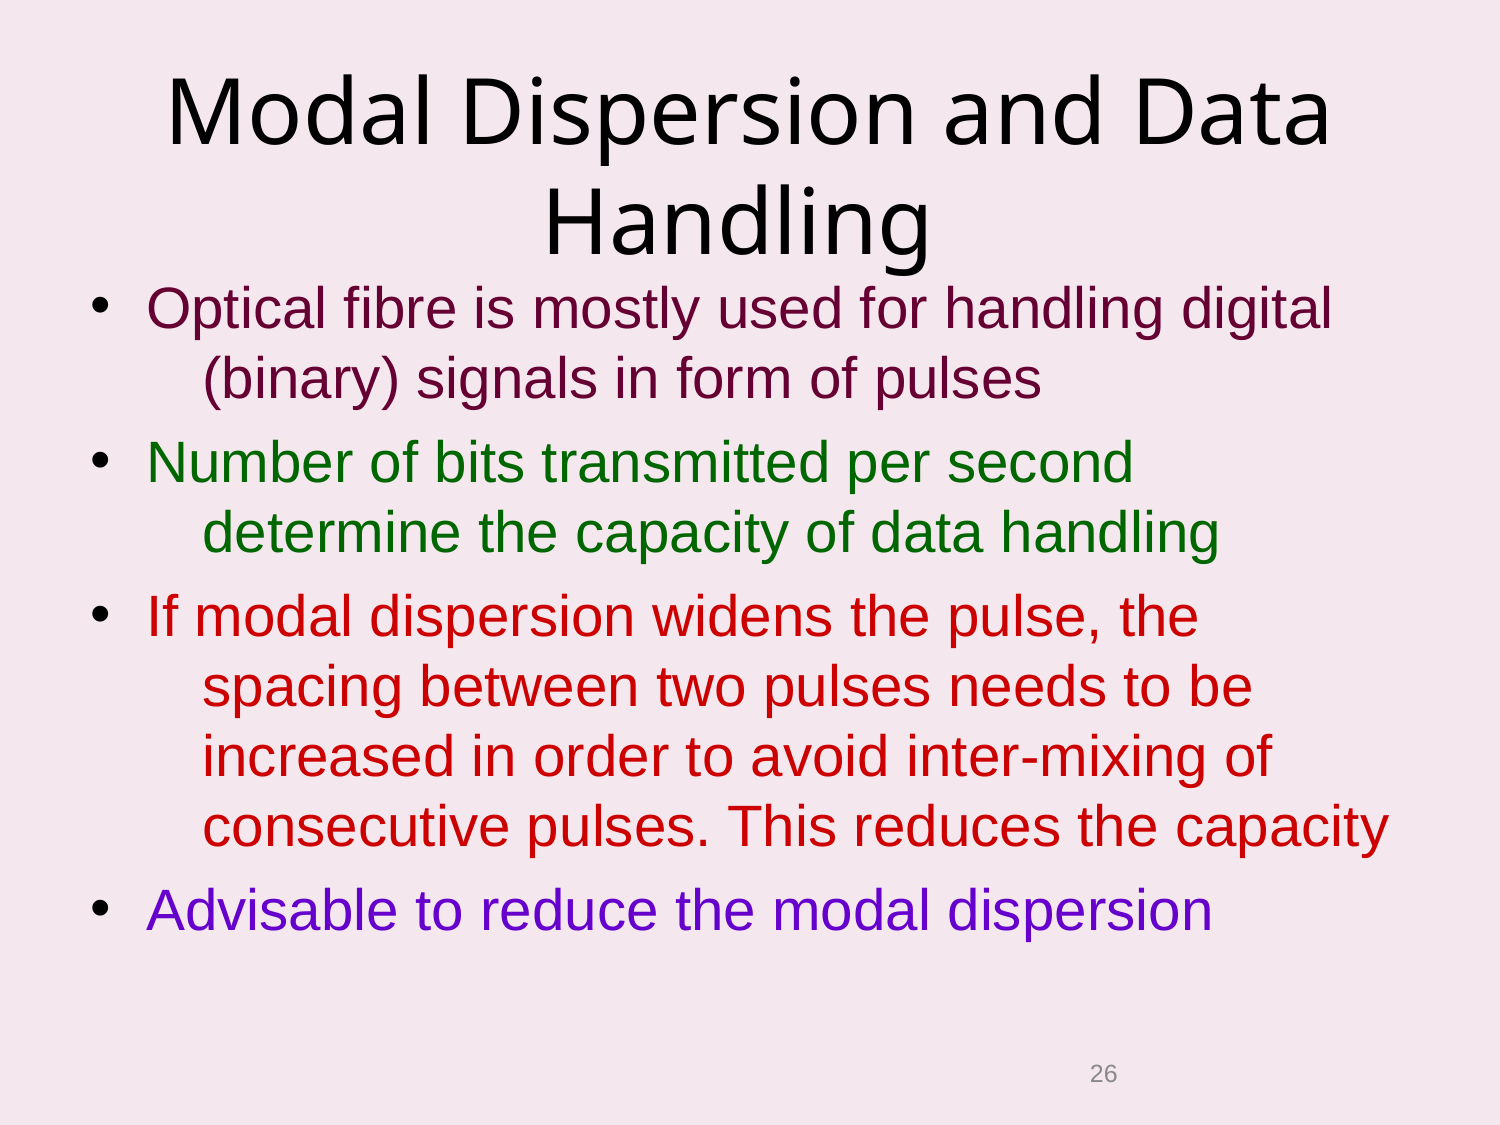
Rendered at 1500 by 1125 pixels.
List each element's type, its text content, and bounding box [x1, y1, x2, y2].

list Optical fibre is mostly used for handling digital (binary) signals in form of pulses Number of bits transmitted per second determine the capacity of data handling If modal dispersion widens the pulse, the spacing between two pulses needs to be increased in order to avoid inter-mixing of consecutive pulses. This reduces the capacity Advisable to reduce the modal dispersion [75, 262, 1426, 1005]
title Modal Dispersion and Data Handling [75, 45, 1426, 233]
text_box [1074, 1042, 1426, 1103]
